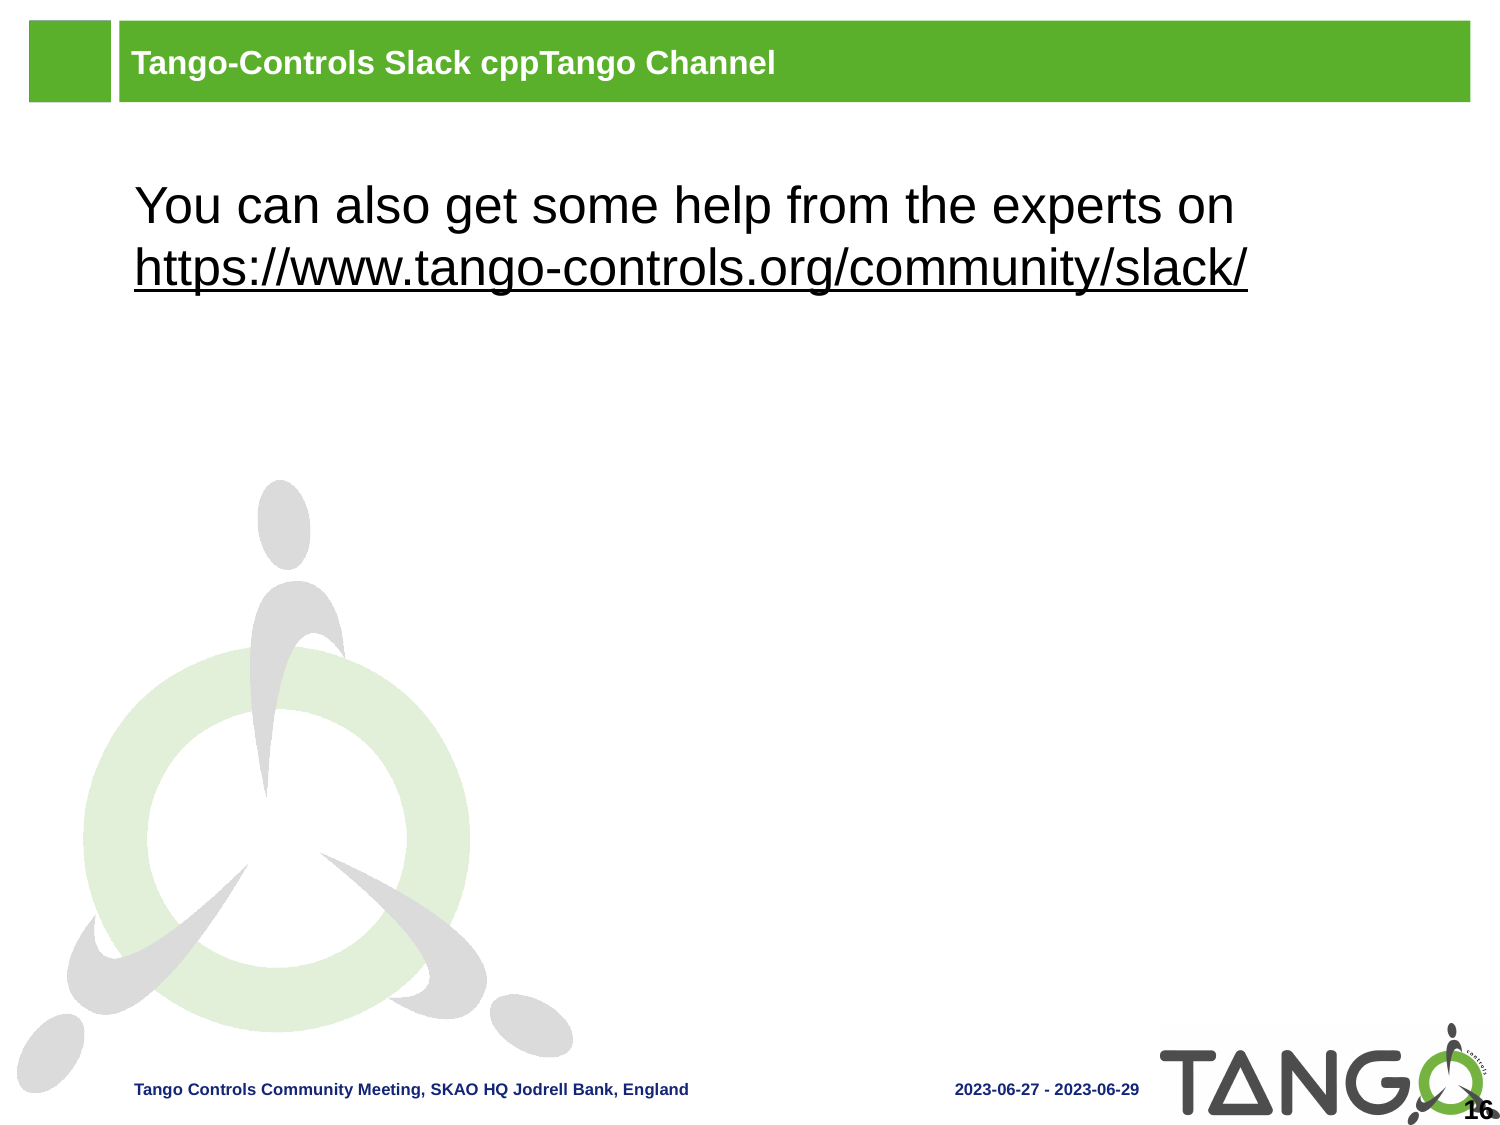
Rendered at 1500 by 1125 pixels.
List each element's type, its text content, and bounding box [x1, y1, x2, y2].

title Tango-Controls Slack cppTango Channel [119, 20, 1471, 103]
picture [468, 1085, 475, 1093]
slide_number <number> [1403, 1038, 1494, 1125]
picture [498, 1085, 505, 1093]
text_box You can also get some help from the experts on https://www.tango-controls.org/community/slack/ [119, 156, 1471, 312]
picture [17, 480, 573, 1093]
picture [1160, 1023, 1500, 1125]
